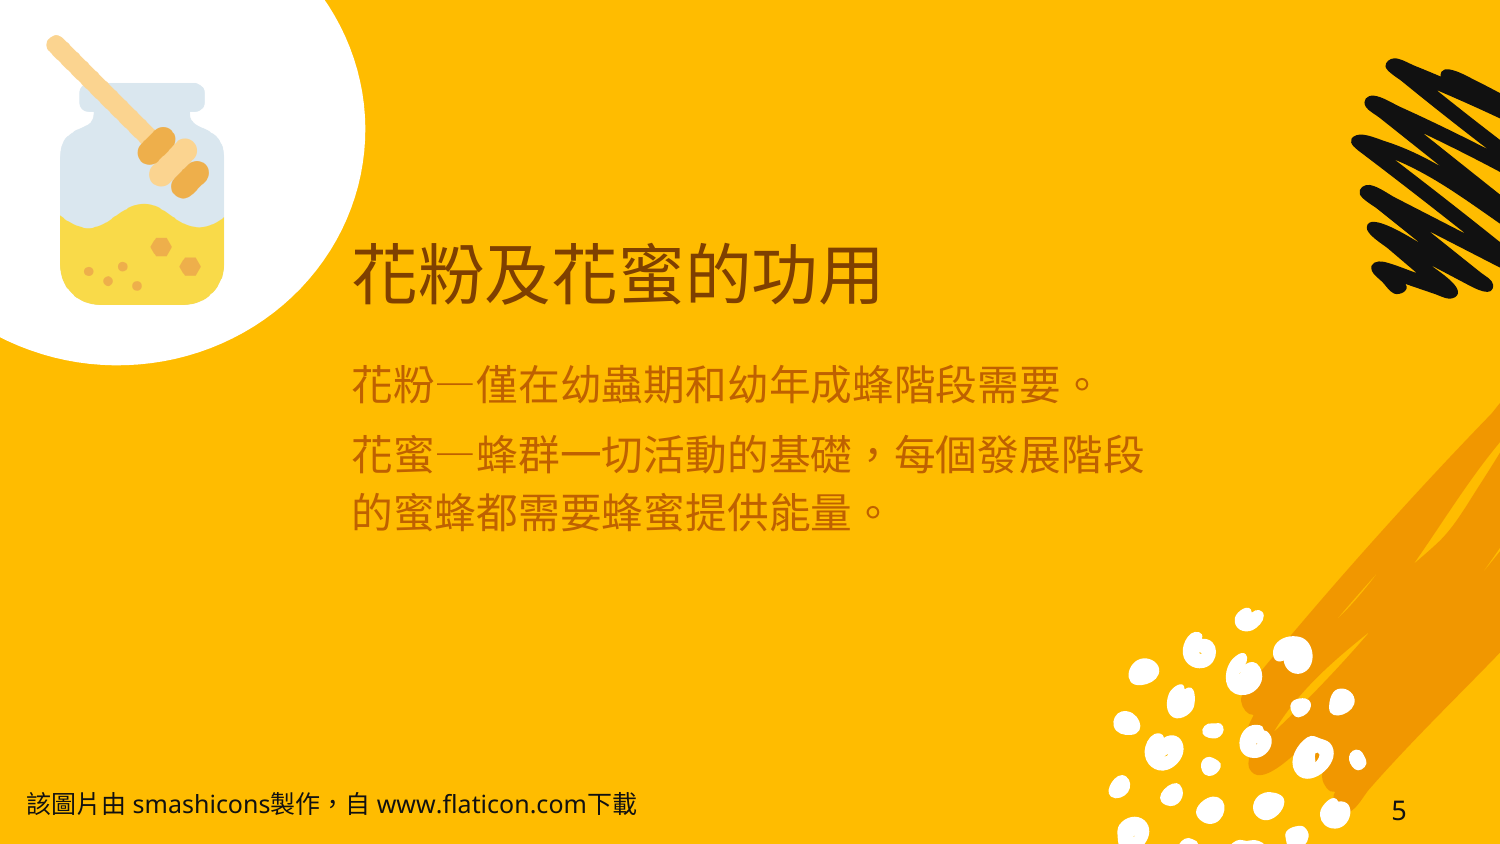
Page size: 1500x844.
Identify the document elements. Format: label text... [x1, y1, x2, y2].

list 花粉—僅在幼蟲期和幼年成蜂階段需要。 花蜜—蜂群一切活動的基礎，每個發展階段的蜜蜂都需要蜂蜜提供能量。 [351, 351, 1149, 659]
text_box 該圖片由smashicons製作，自www.flaticon.com下載 [11, 773, 680, 844]
text_box [0, 0, 364, 364]
text_box 5 [1391, 779, 1482, 844]
picture [0, 35, 270, 305]
title 花粉及花蜜的功用 [351, 210, 1219, 314]
